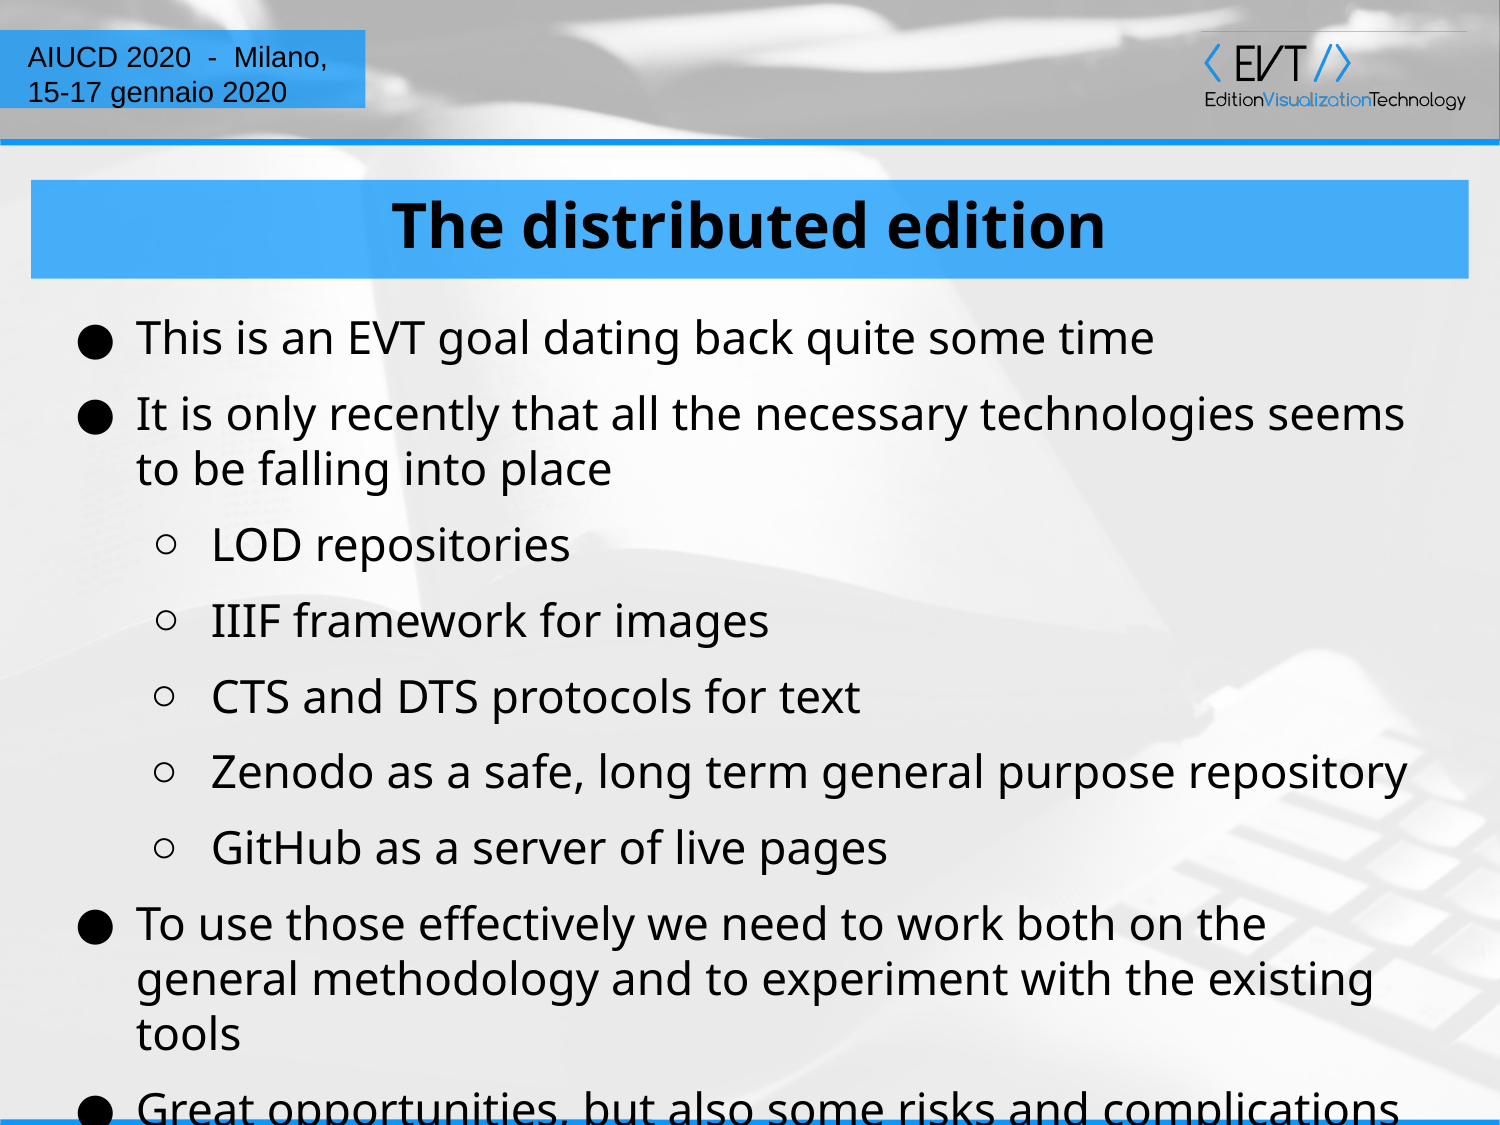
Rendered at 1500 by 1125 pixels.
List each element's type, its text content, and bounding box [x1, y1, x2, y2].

text_box refers to www.ancientwisdoms.ac.uk/media/ontology/sawsOntology.owl#refersTo [0, 30, 366, 109]
picture [1201, 31, 1467, 112]
list This is an EVT goal dating back quite some time It is only recently that all the necessary technologies seems to be falling into place LOD repositories IIIF framework for images CTS and DTS protocols for text Zenodo as a safe, long term general purpose repository GitHub as a server of live pages To use those effectively we need to work both on the general methodology and to experiment with the existing tools Great opportunities, but also some risks and complications [51, 299, 1436, 1084]
title The distributed edition [31, 176, 1469, 276]
